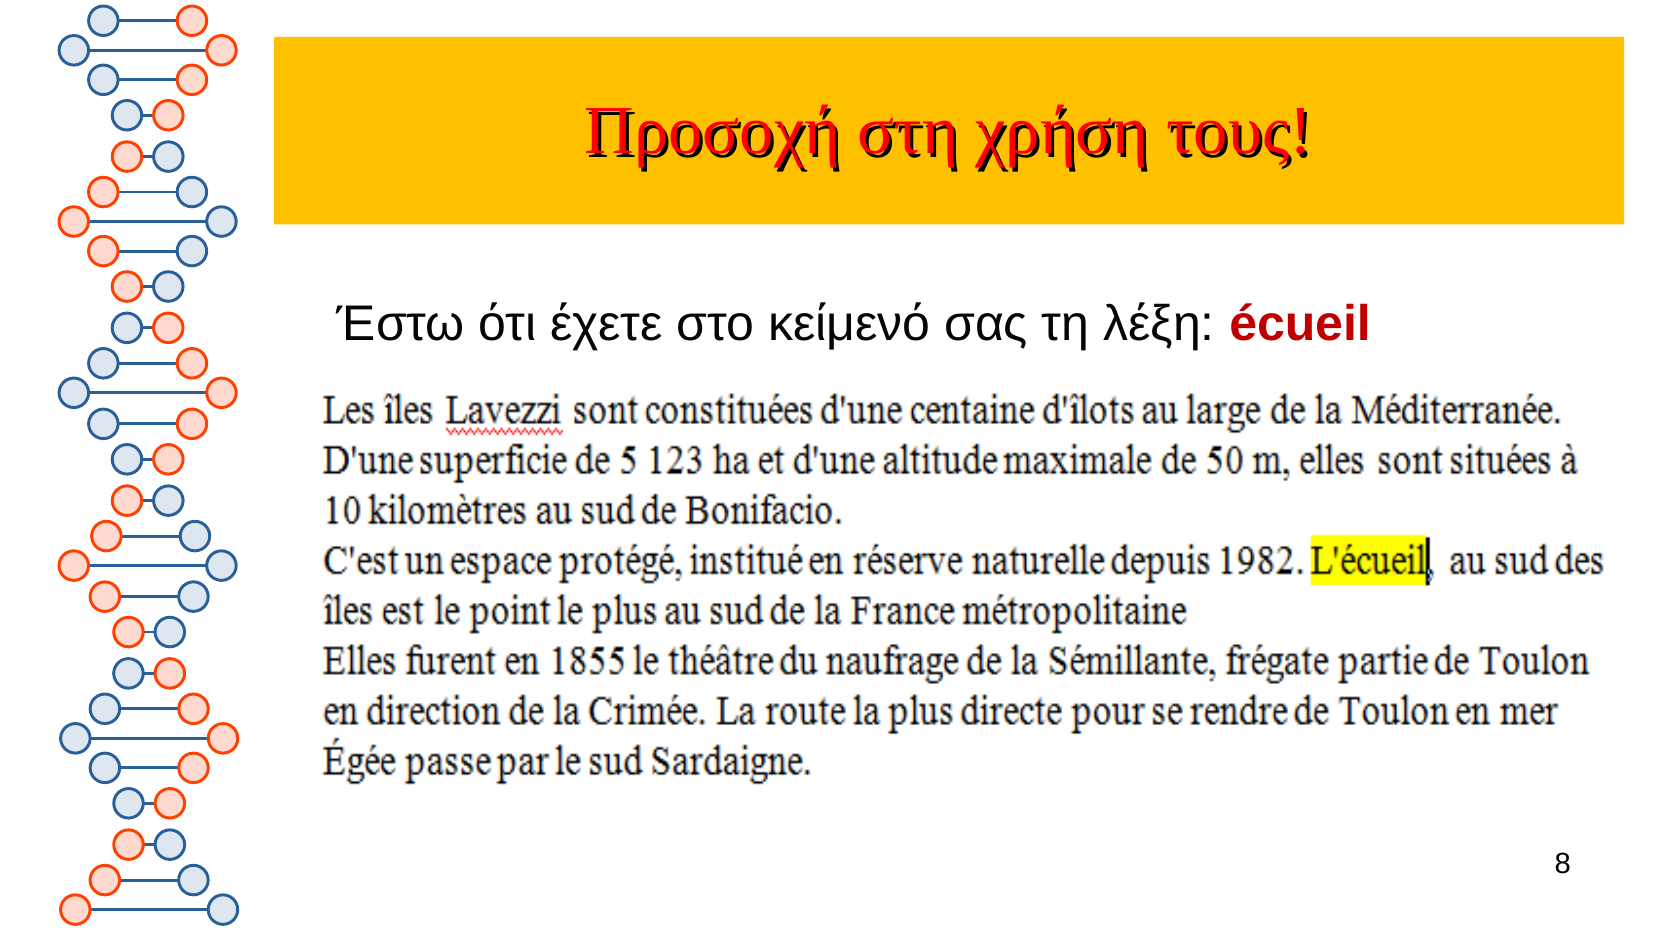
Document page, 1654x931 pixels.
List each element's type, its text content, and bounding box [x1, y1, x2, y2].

list Έστω ότι έχετε στο κείμενό σας τη λέξη: écueil [265, 295, 1595, 835]
picture [314, 383, 1625, 798]
title Προσοχή στη χρήση τους! [274, 36, 1625, 225]
